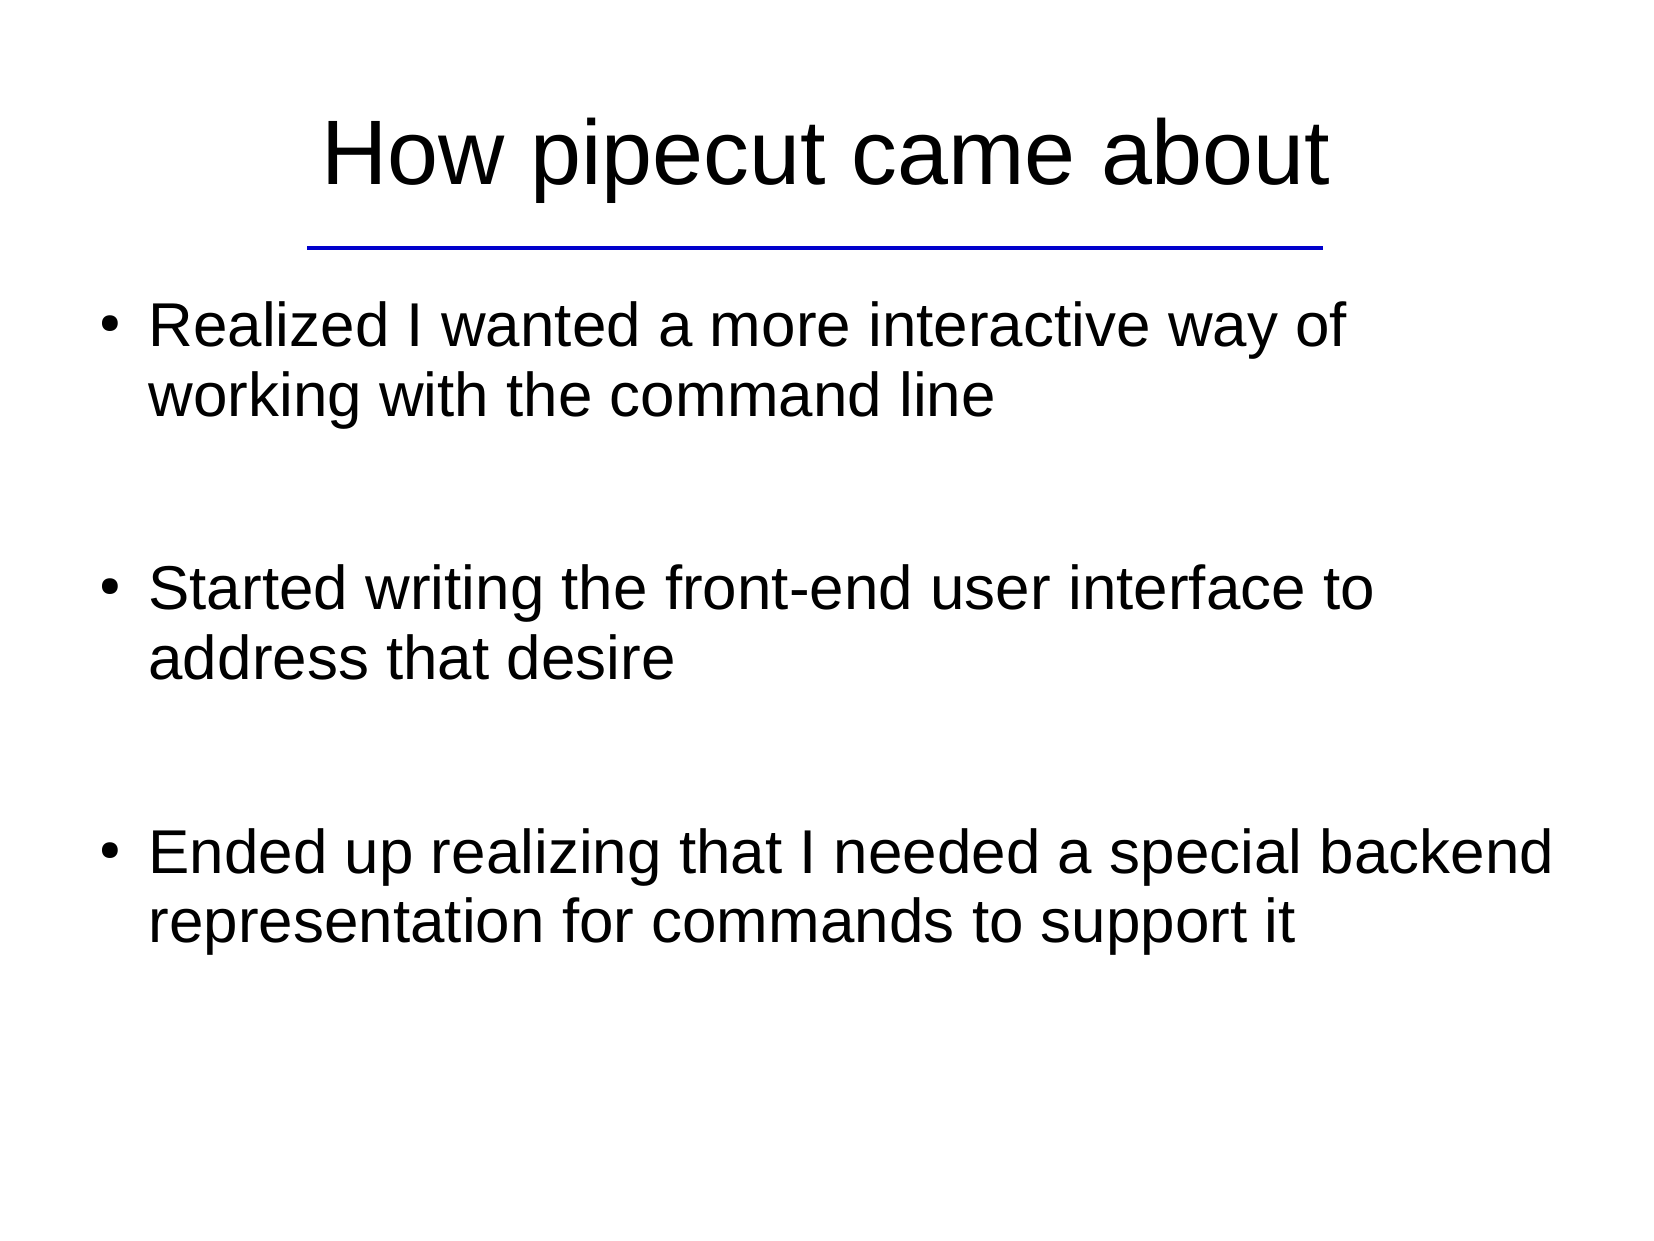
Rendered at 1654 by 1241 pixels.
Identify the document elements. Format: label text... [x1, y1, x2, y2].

list Realized I wanted a more interactive way of working with the command line Started writing the front-end user interface to address that desire Ended up realizing that I needed a special backend representation for commands to support it [82, 290, 1571, 1010]
title How pipecut came about [82, 49, 1571, 257]
